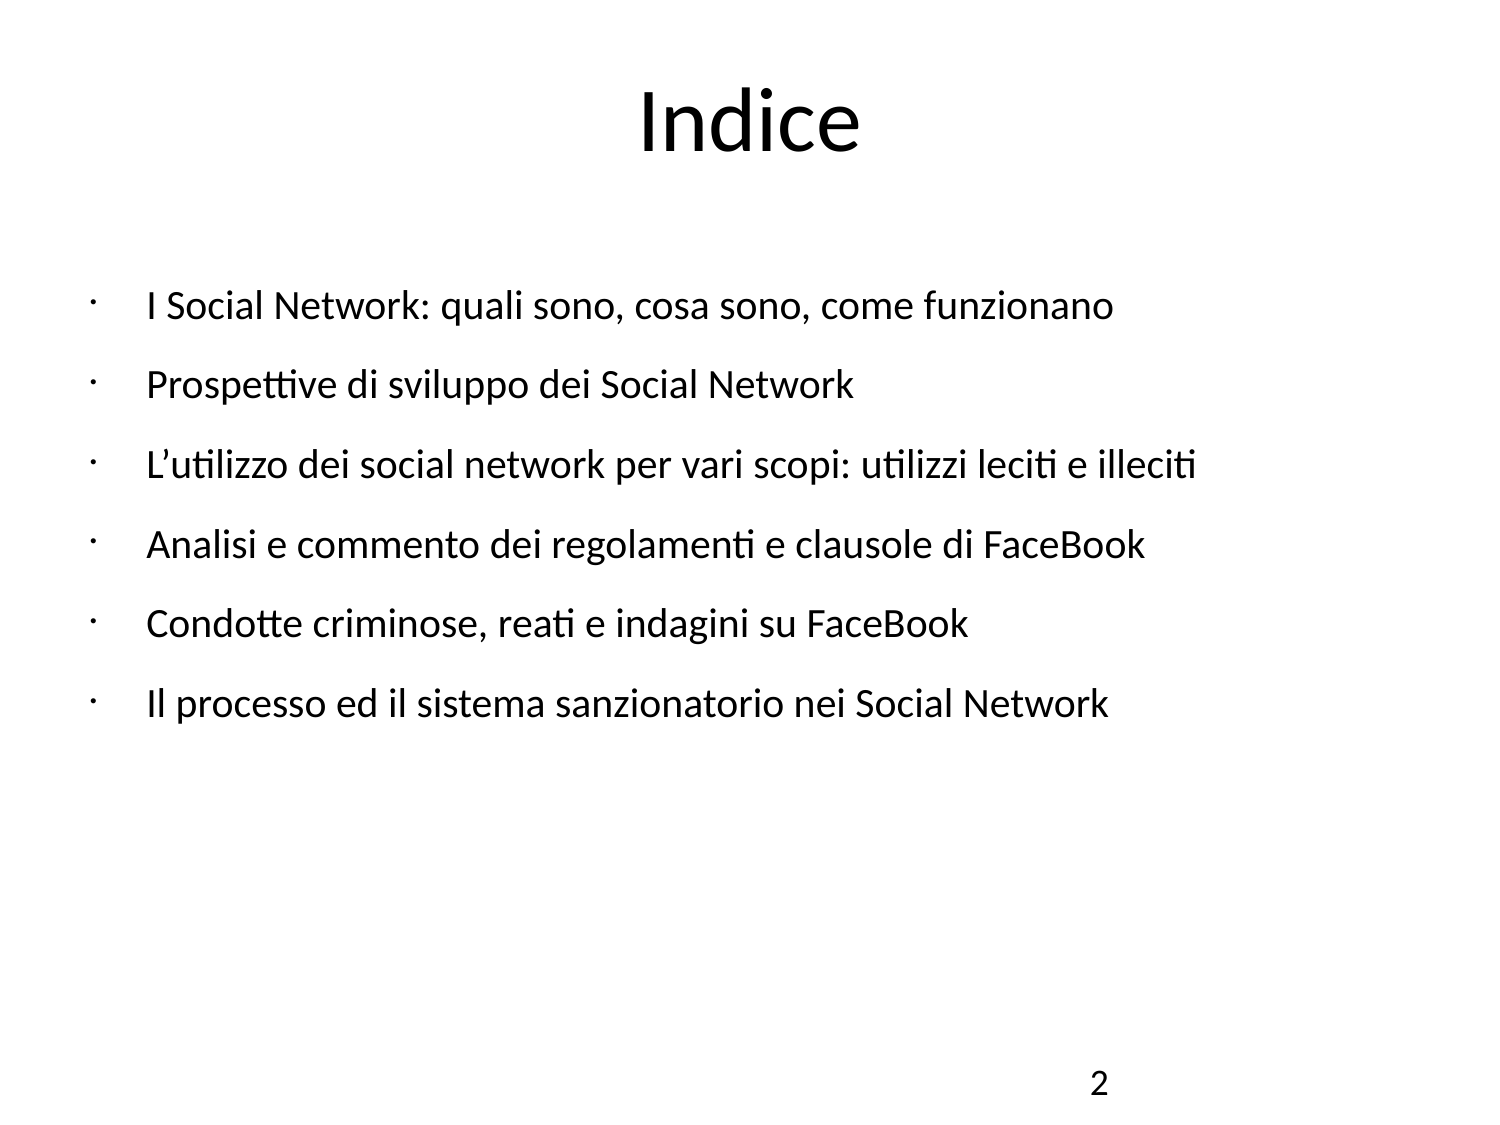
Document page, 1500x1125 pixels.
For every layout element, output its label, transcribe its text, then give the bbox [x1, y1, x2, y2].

text_box <numero> [1074, 1042, 1426, 1103]
title Indice [75, 45, 1426, 233]
text_box I Social Network: quali sono, cosa sono, come funzionano Prospettive di sviluppo dei Social Network L’utilizzo dei social network per vari scopi: utilizzi leciti e illeciti Analisi e commento dei regolamenti e clausole di FaceBook Condotte criminose, reati e indagini su FaceBook Il processo ed il sistema sanzionatorio nei Social Network [75, 262, 1426, 1028]
